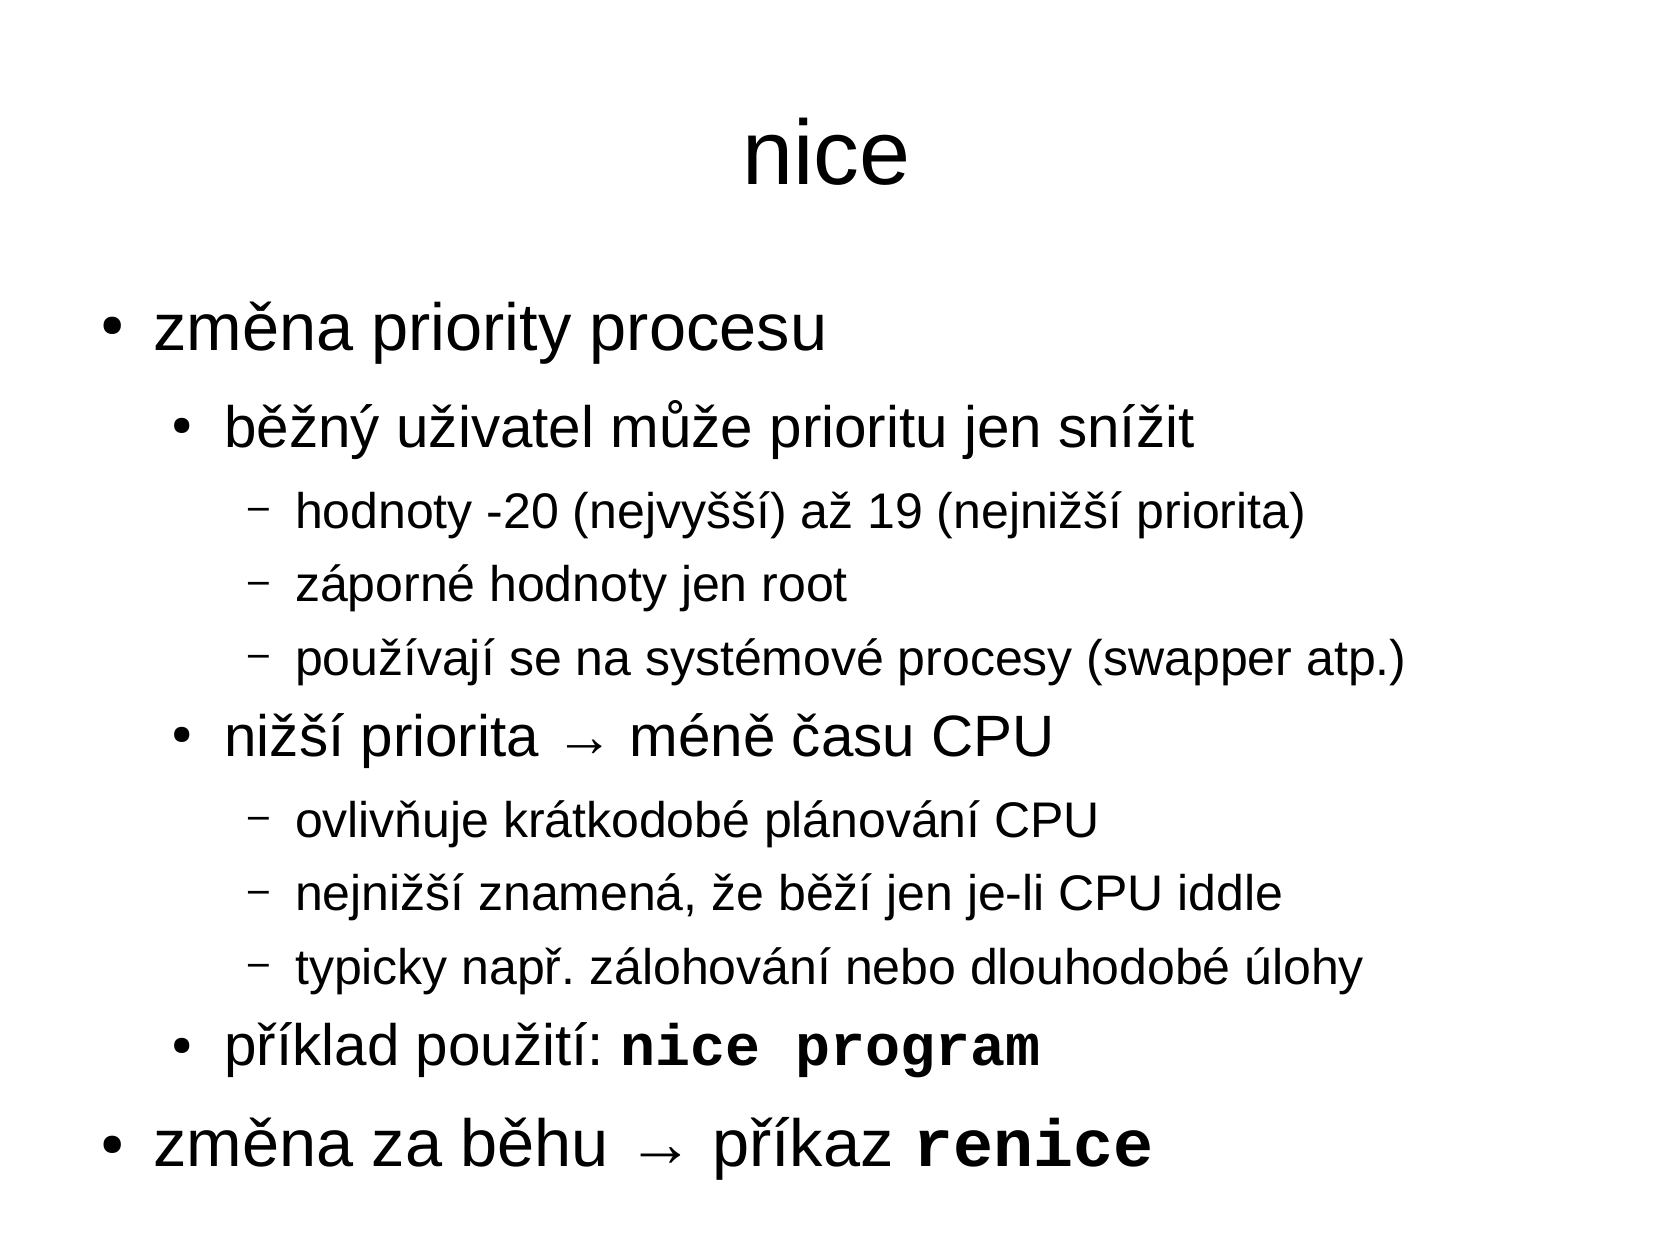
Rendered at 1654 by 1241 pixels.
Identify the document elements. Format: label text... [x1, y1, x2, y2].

title nice [82, 56, 1571, 250]
list změna priority procesu běžný uživatel může prioritu jen snížit hodnoty -20 (nejvyšší) až 19 (nejnižší priorita) záporné hodnoty jen root používají se na systémové procesy (swapper atp.) nižší priorita → méně času CPU ovlivňuje krátkodobé plánování CPU nejnižší znamená, že běží jen je-li CPU iddle typicky např. zálohování nebo dlouhodobé úlohy příklad použití: nice program změna za běhu → příkaz renice [82, 290, 1571, 1187]
